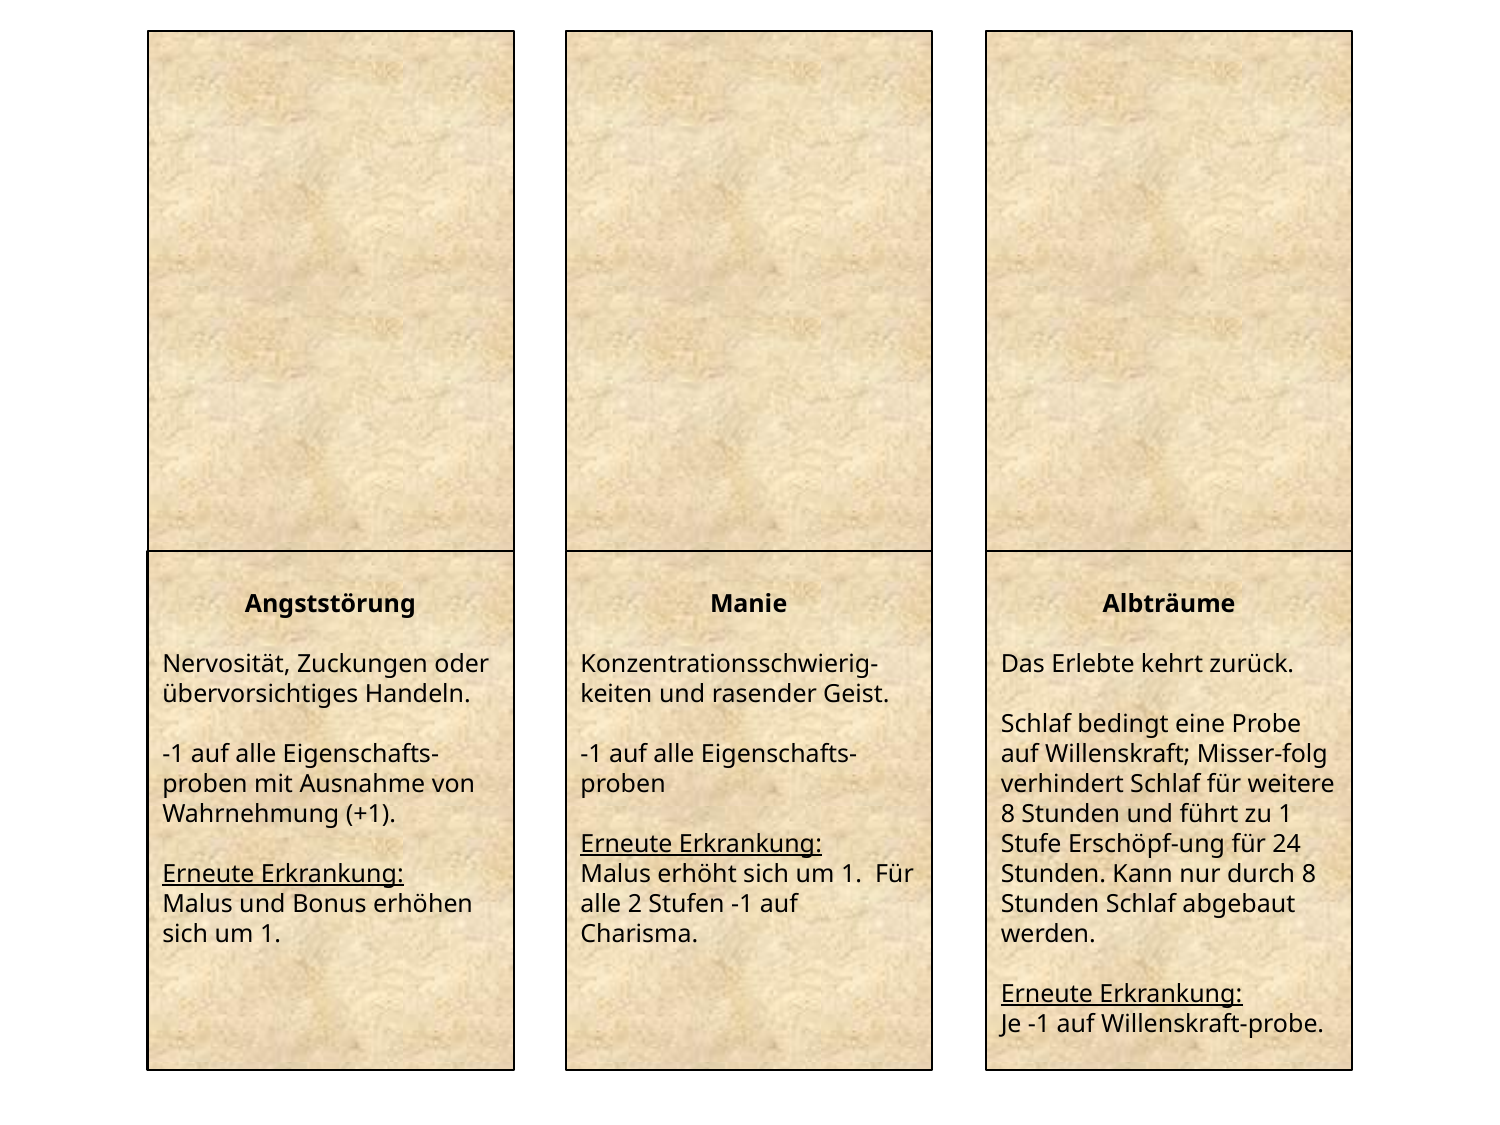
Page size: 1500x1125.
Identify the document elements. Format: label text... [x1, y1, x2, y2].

text_box [986, 30, 1353, 550]
text_box [147, 30, 514, 550]
text_box Angststörung Nervosität, Zuckungen oder übervorsichtiges Handeln. -1 auf alle Eigenschafts-proben mit Ausnahme von Wahrnehmung (+1). Erneute Erkrankung: Malus und Bonus erhöhen sich um 1. [147, 550, 514, 1071]
text_box [565, 30, 932, 550]
text_box Manie Konzentrationsschwierig-keiten und rasender Geist. -1 auf alle Eigenschafts-proben Erneute Erkrankung: Malus erhöht sich um 1. Für alle 2 Stufen -1 auf Charisma. [565, 550, 932, 1071]
text_box Albträume Das Erlebte kehrt zurück. Schlaf bedingt eine Probe auf Willenskraft; Misser-folg verhindert Schlaf für weitere 8 Stunden und führt zu 1 Stufe Erschöpf-ung für 24 Stunden. Kann nur durch 8 Stunden Schlaf abgebaut werden. Erneute Erkrankung: Je -1 auf Willenskraft-probe. [986, 550, 1353, 1071]
